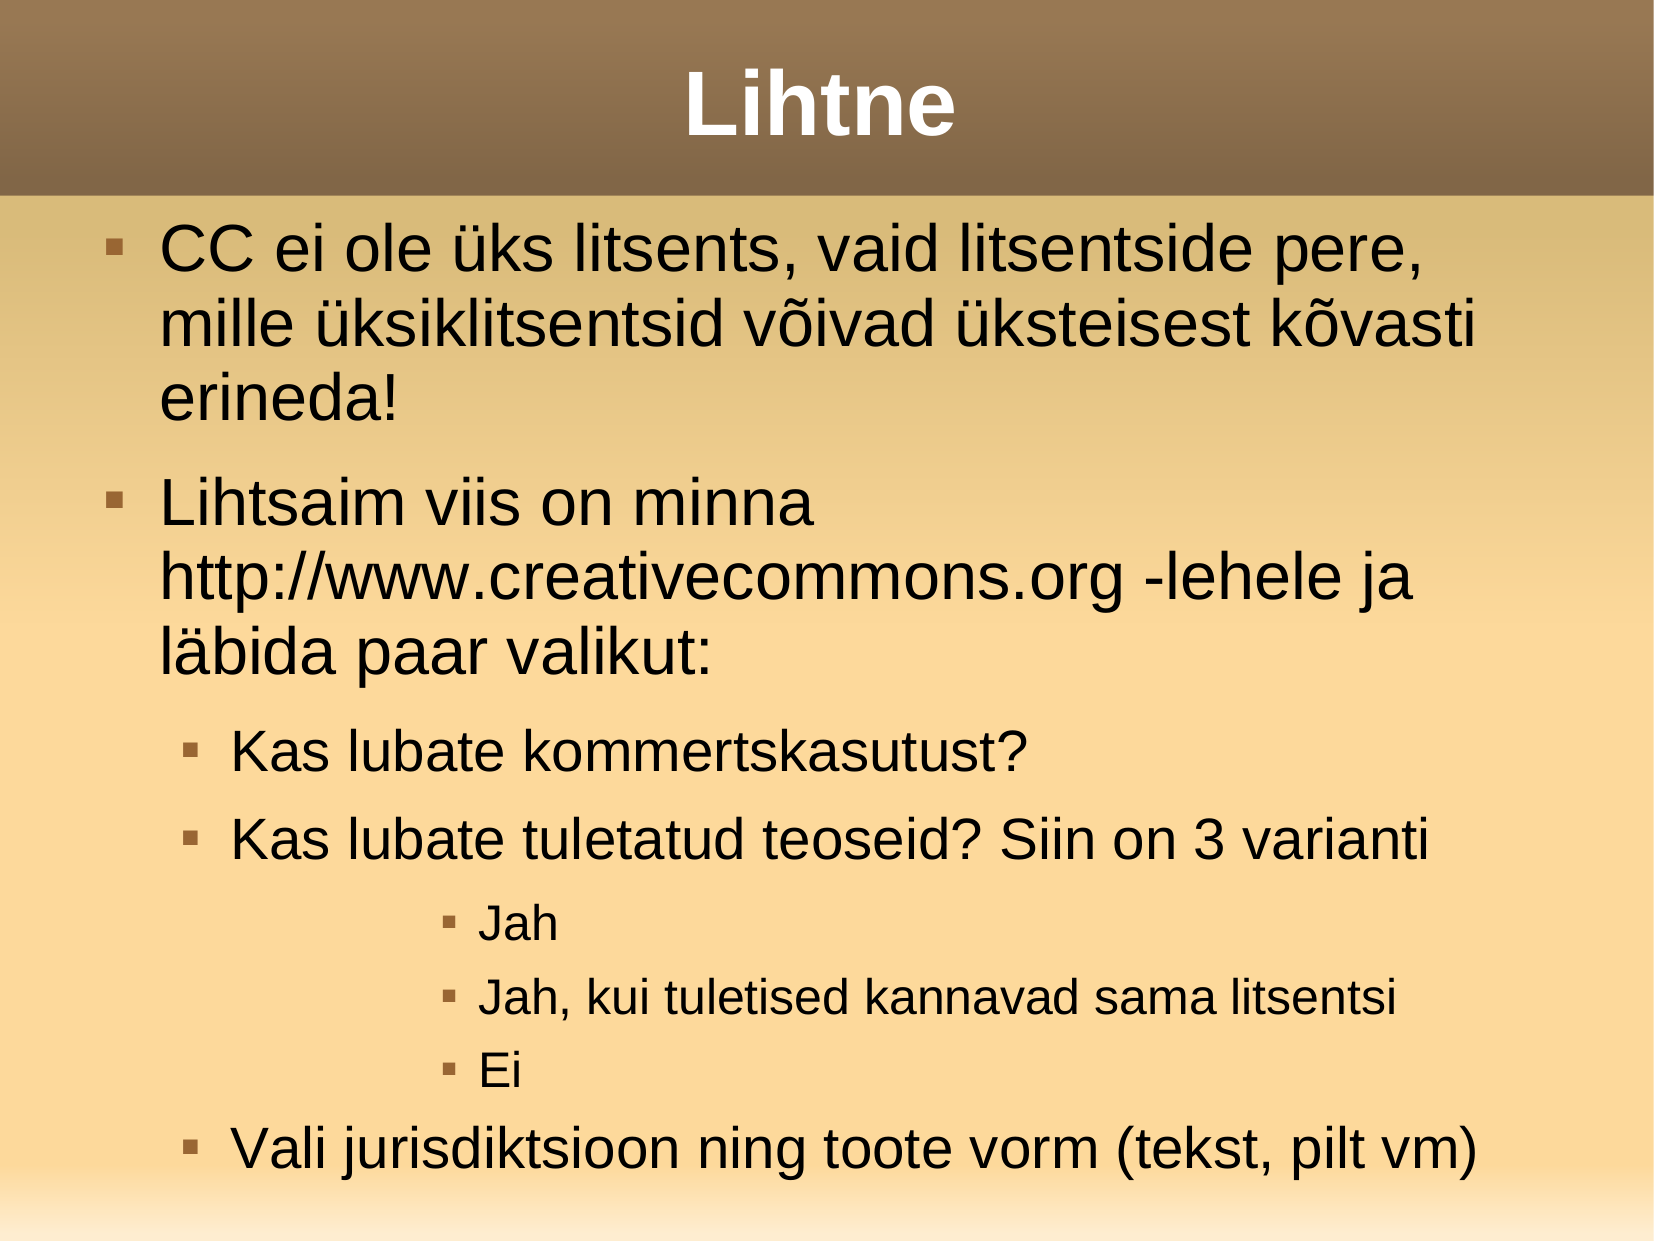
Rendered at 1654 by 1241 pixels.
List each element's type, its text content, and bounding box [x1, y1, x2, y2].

picture [0, 0, 1654, 1241]
title Lihtne [76, 7, 1565, 200]
list CC ei ole üks litsents, vaid litsentside pere, mille üksiklitsentsid võivad üksteisest kõvasti erineda! Lihtsaim viis on minna http://www.creativecommons.org -lehele ja läbida paar valikut: Kas lubate kommertskasutust? Kas lubate tuletatud teoseid? Siin on 3 varianti Jah Jah, kui tuletised kannavad sama litsentsi Ei Vali jurisdiktsioon ning toote vorm (tekst, pilt vm) [88, 210, 1577, 1182]
